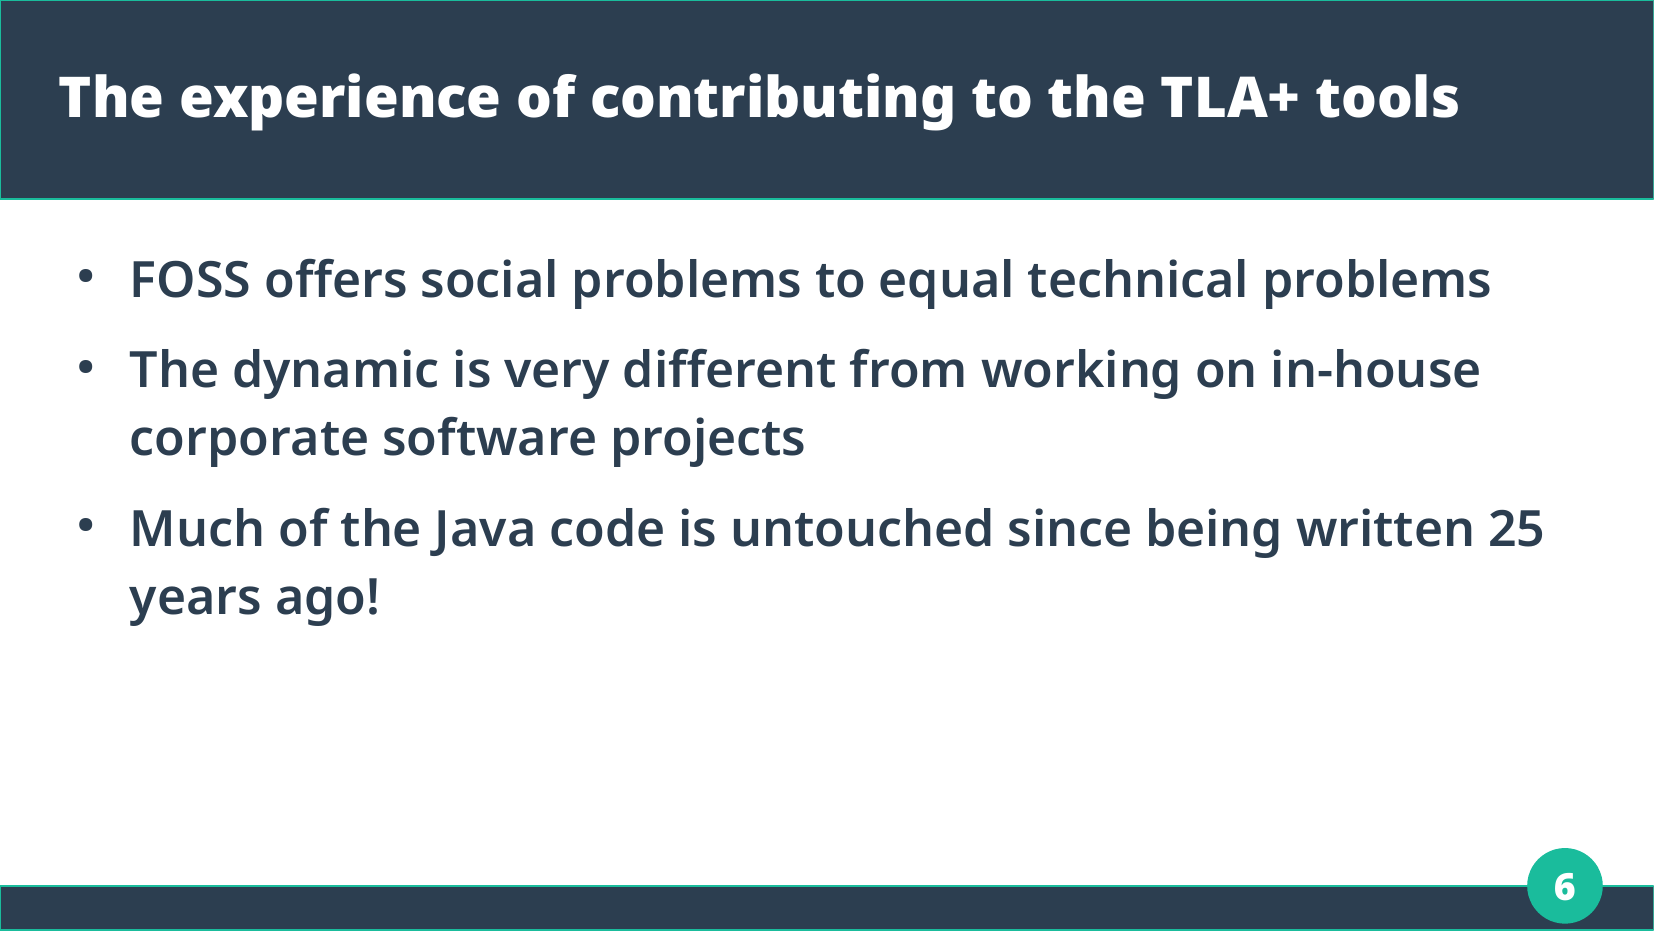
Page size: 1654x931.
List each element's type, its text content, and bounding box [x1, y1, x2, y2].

title The experience of contributing to the TLA+ tools [59, 37, 1595, 155]
list FOSS offers social problems to equal technical problems The dynamic is very different from working on in-house corporate software projects Much of the Java code is untouched since being written 25 years ago! [59, 243, 1595, 864]
